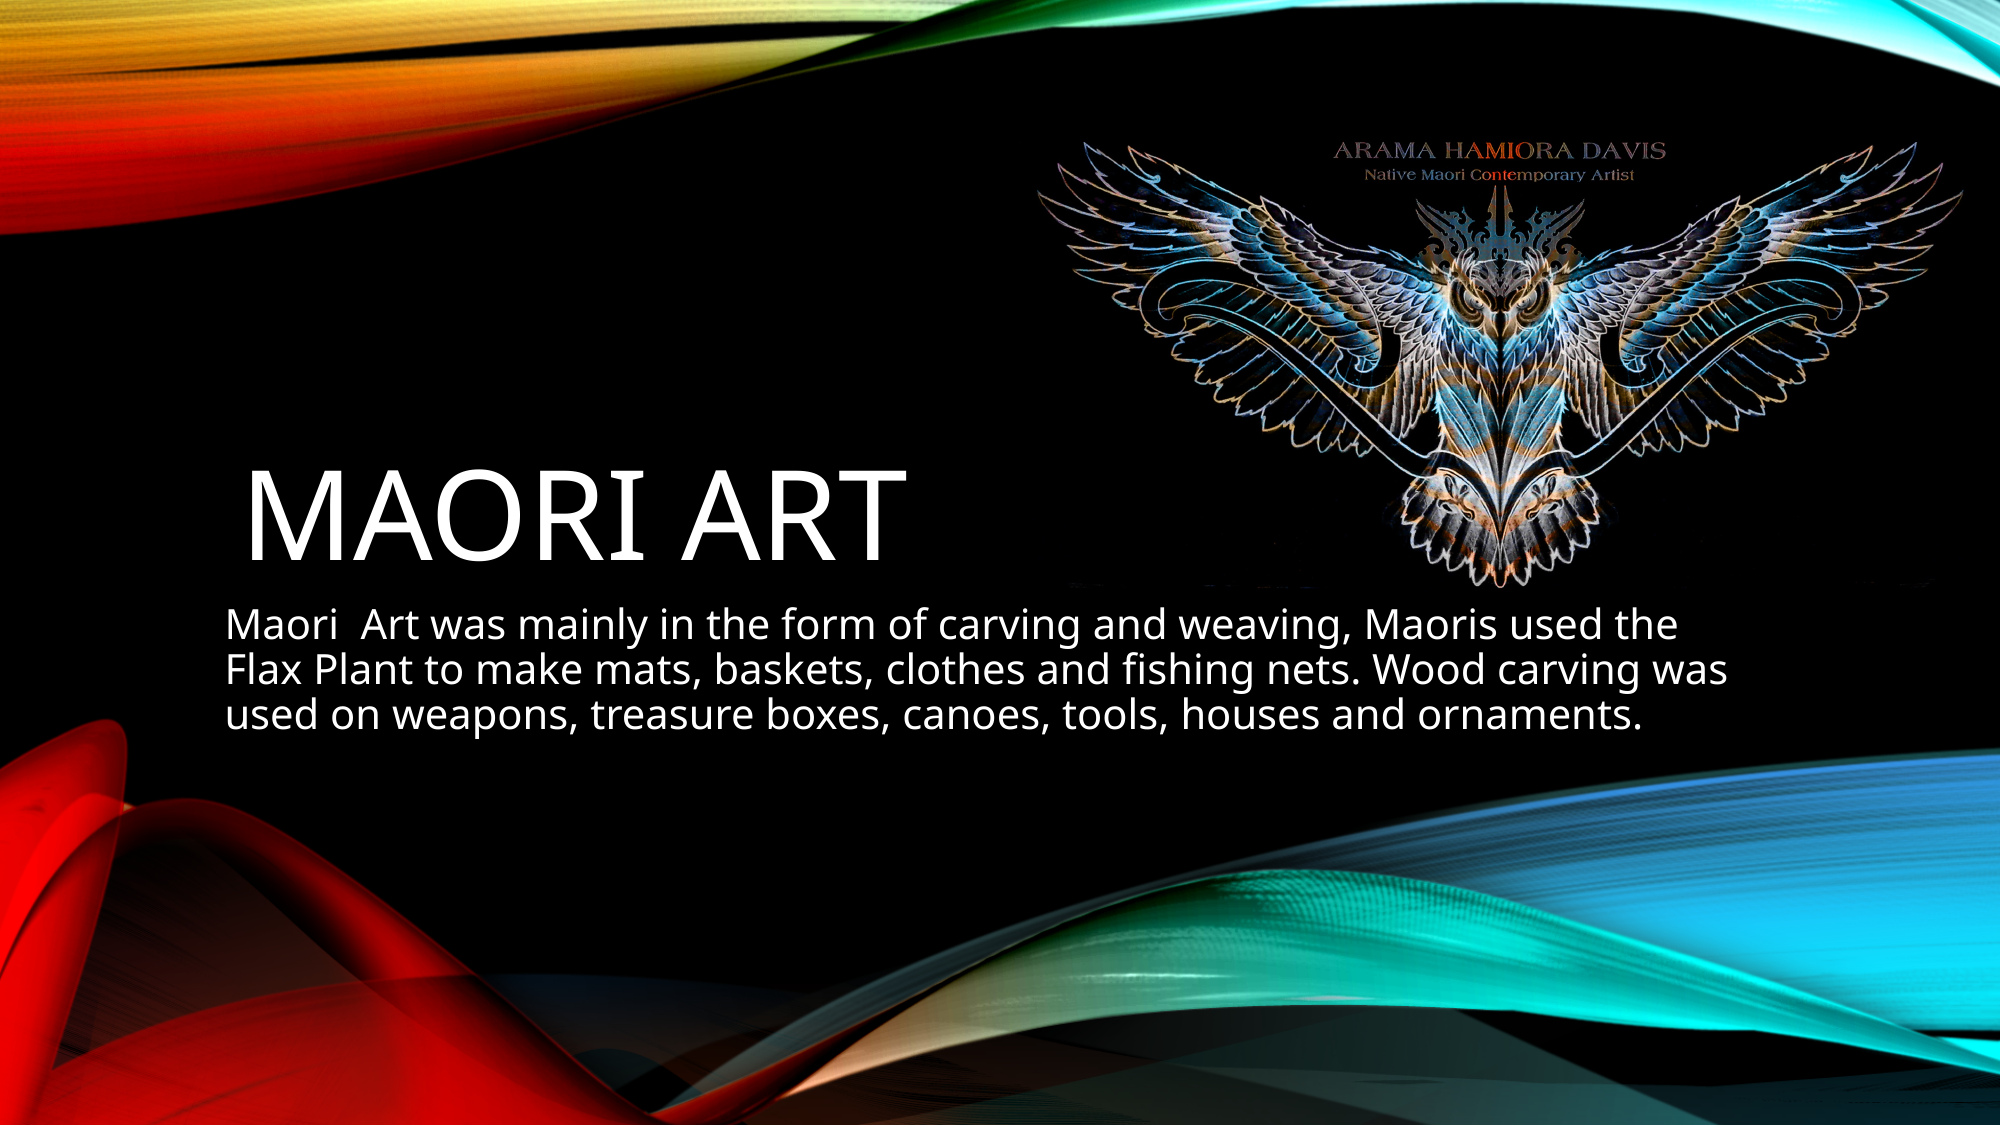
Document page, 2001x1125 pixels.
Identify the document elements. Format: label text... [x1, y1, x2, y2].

picture [1019, 139, 1983, 596]
subtitle Maori Art was mainly in the form of carving and weaving, Maoris used the Flax Plant to make mats, baskets, clothes and fishing nets. Wood carving was used on weapons, treasure boxes, canoes, tools, houses and ornaments. [209, 595, 1776, 931]
title MAORI ART [225, 295, 1019, 595]
